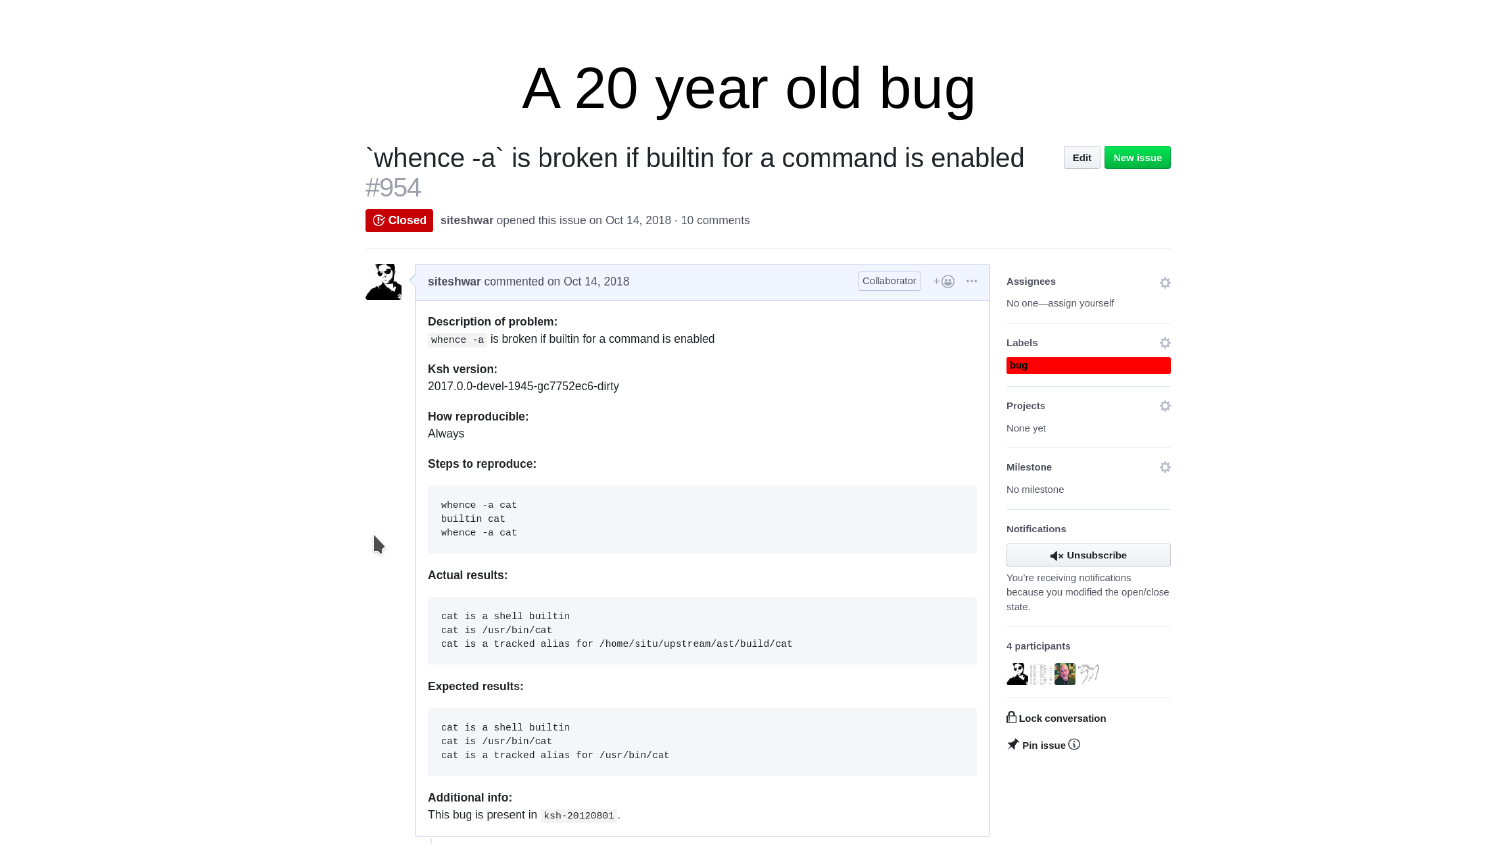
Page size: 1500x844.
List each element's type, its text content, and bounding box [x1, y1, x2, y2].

title A 20 year old bug [51, 35, 1449, 130]
picture [350, 141, 1187, 844]
